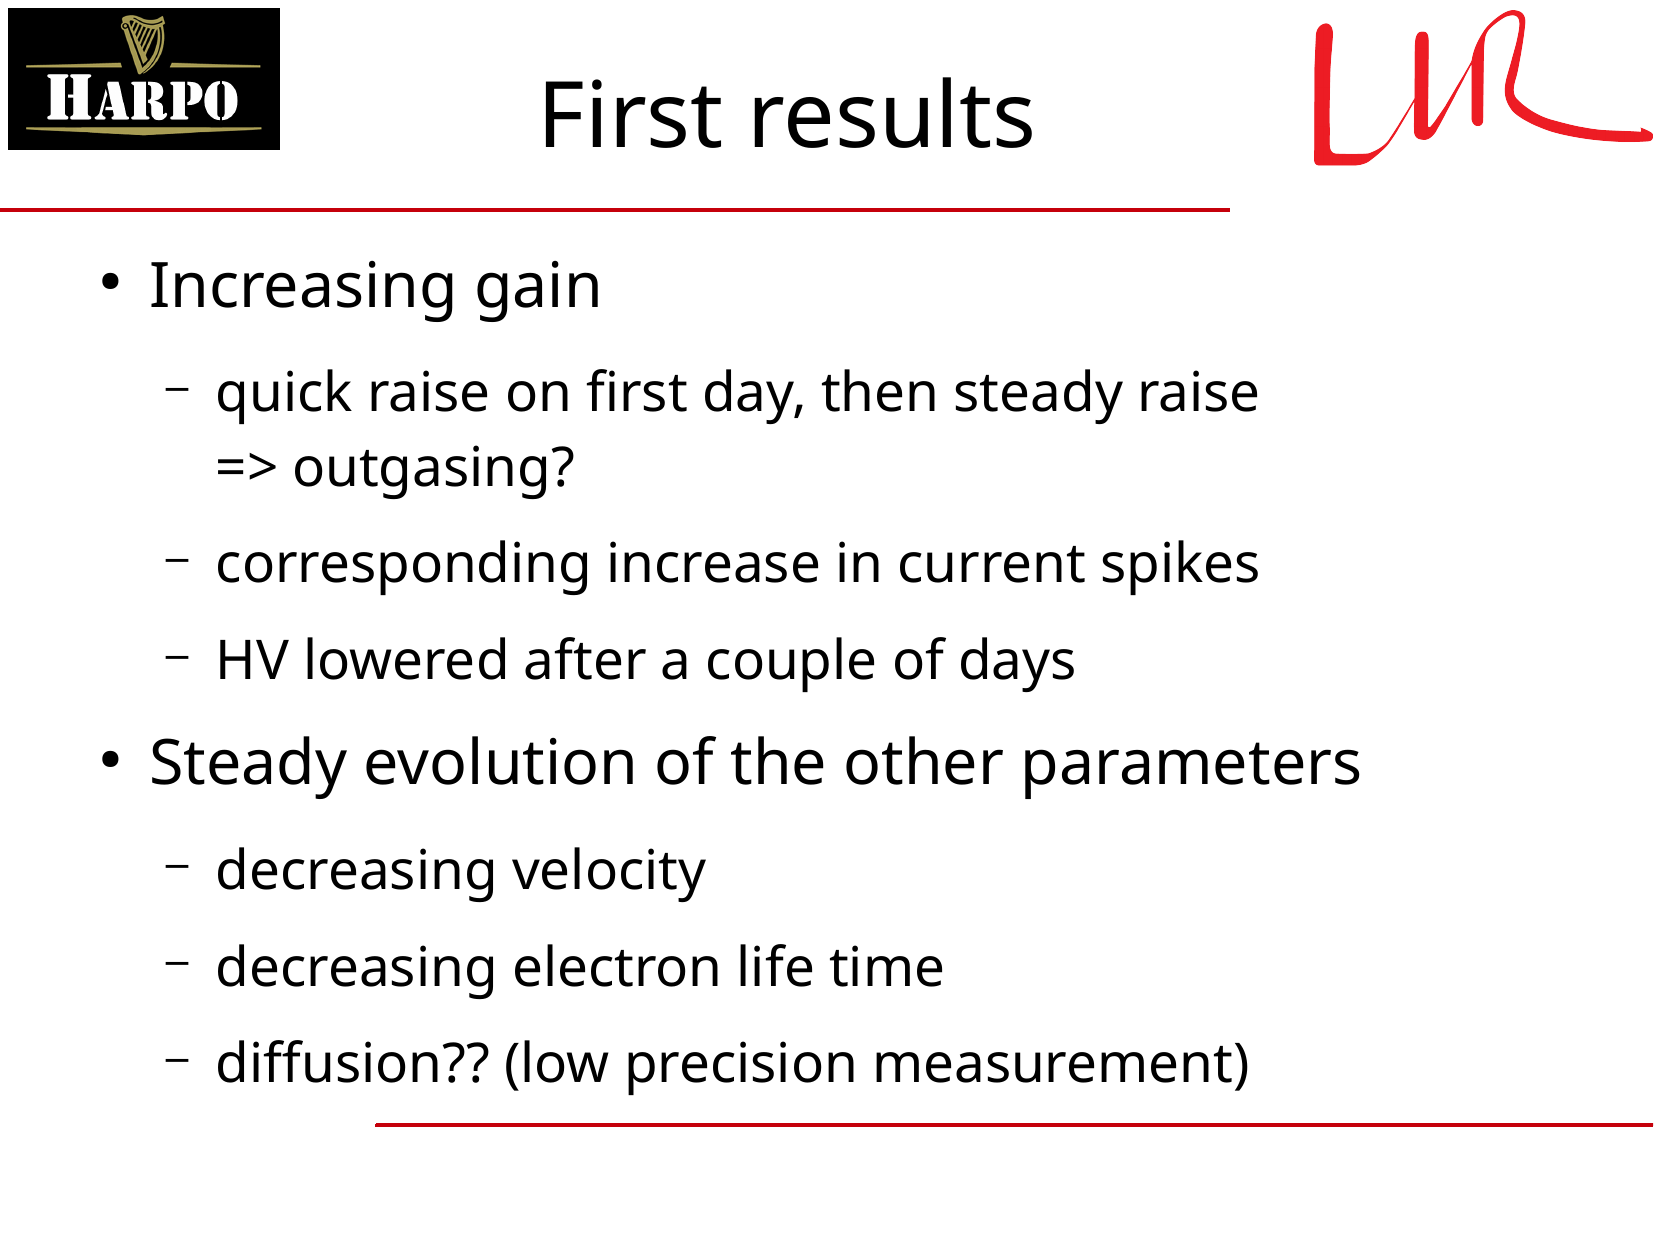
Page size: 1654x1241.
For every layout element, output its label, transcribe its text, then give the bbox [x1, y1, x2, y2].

picture [8, 8, 280, 150]
title First results [285, 15, 1291, 211]
list Increasing gain quick raise on first day, then steady raise => outgasing? corresponding increase in current spikes HV lowered after a couple of days Steady evolution of the other parameters decreasing velocity decreasing electron life time diffusion?? (low precision measurement) [82, 240, 1571, 1102]
picture [1314, 10, 1653, 166]
